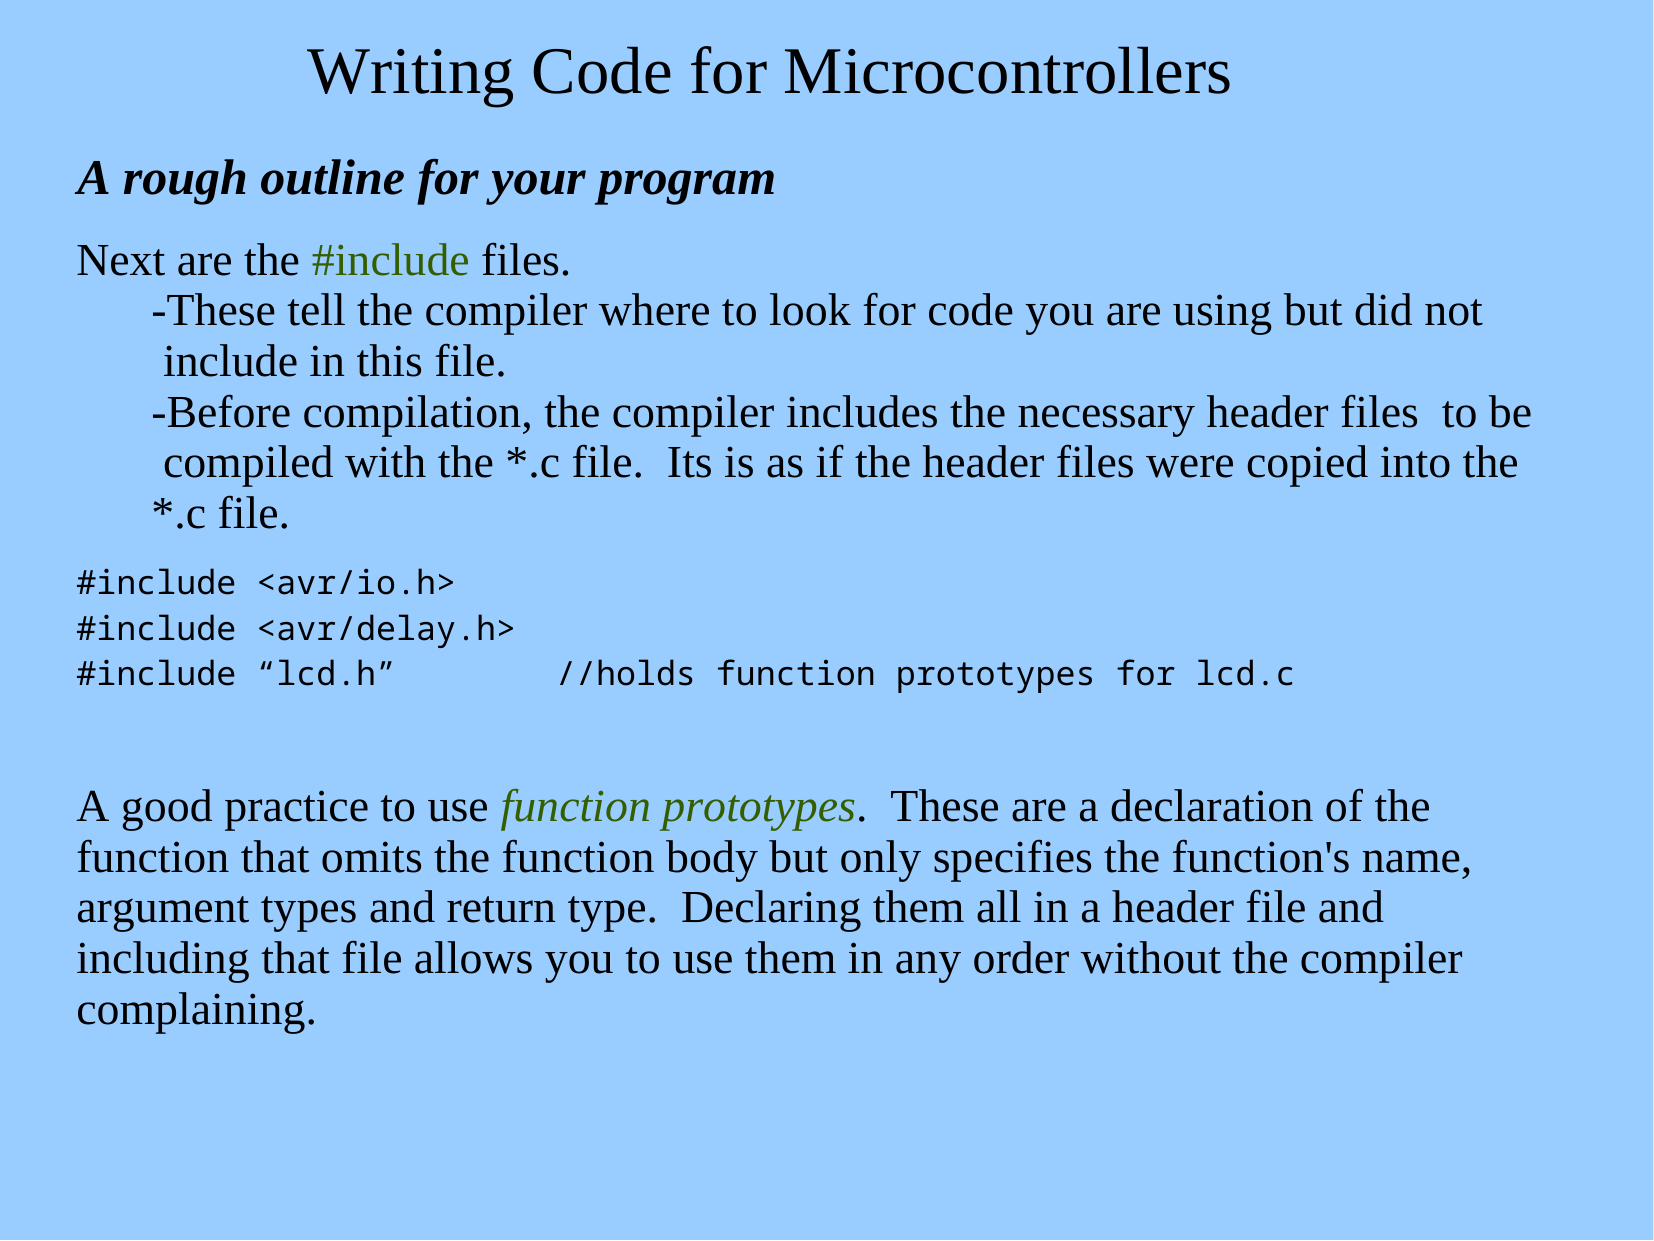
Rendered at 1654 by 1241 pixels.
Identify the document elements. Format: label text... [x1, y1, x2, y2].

text_box Writing Code for Microcontrollers [307, 33, 1235, 108]
text_box A rough outline for your program [77, 150, 808, 206]
text_box Next are the #include files. -These tell the compiler where to look for code you are using but did not include in this file. -Before compilation, the compiler includes the necessary header files to be compiled with the *.c file. Its is as if the header files were copied into the *.c file. #include <avr/io.h> #include <avr/delay.h> #include “lcd.h” //holds function prototypes for lcd.c A good practice to use function prototypes. These are a declaration of the function that omits the function body but only specifies the function's name, argument types and return type. Declaring them all in a header file and including that file allows you to use them in any order without the compiler complaining. [76, 234, 1543, 1241]
text_box [75, 225, 1538, 1126]
